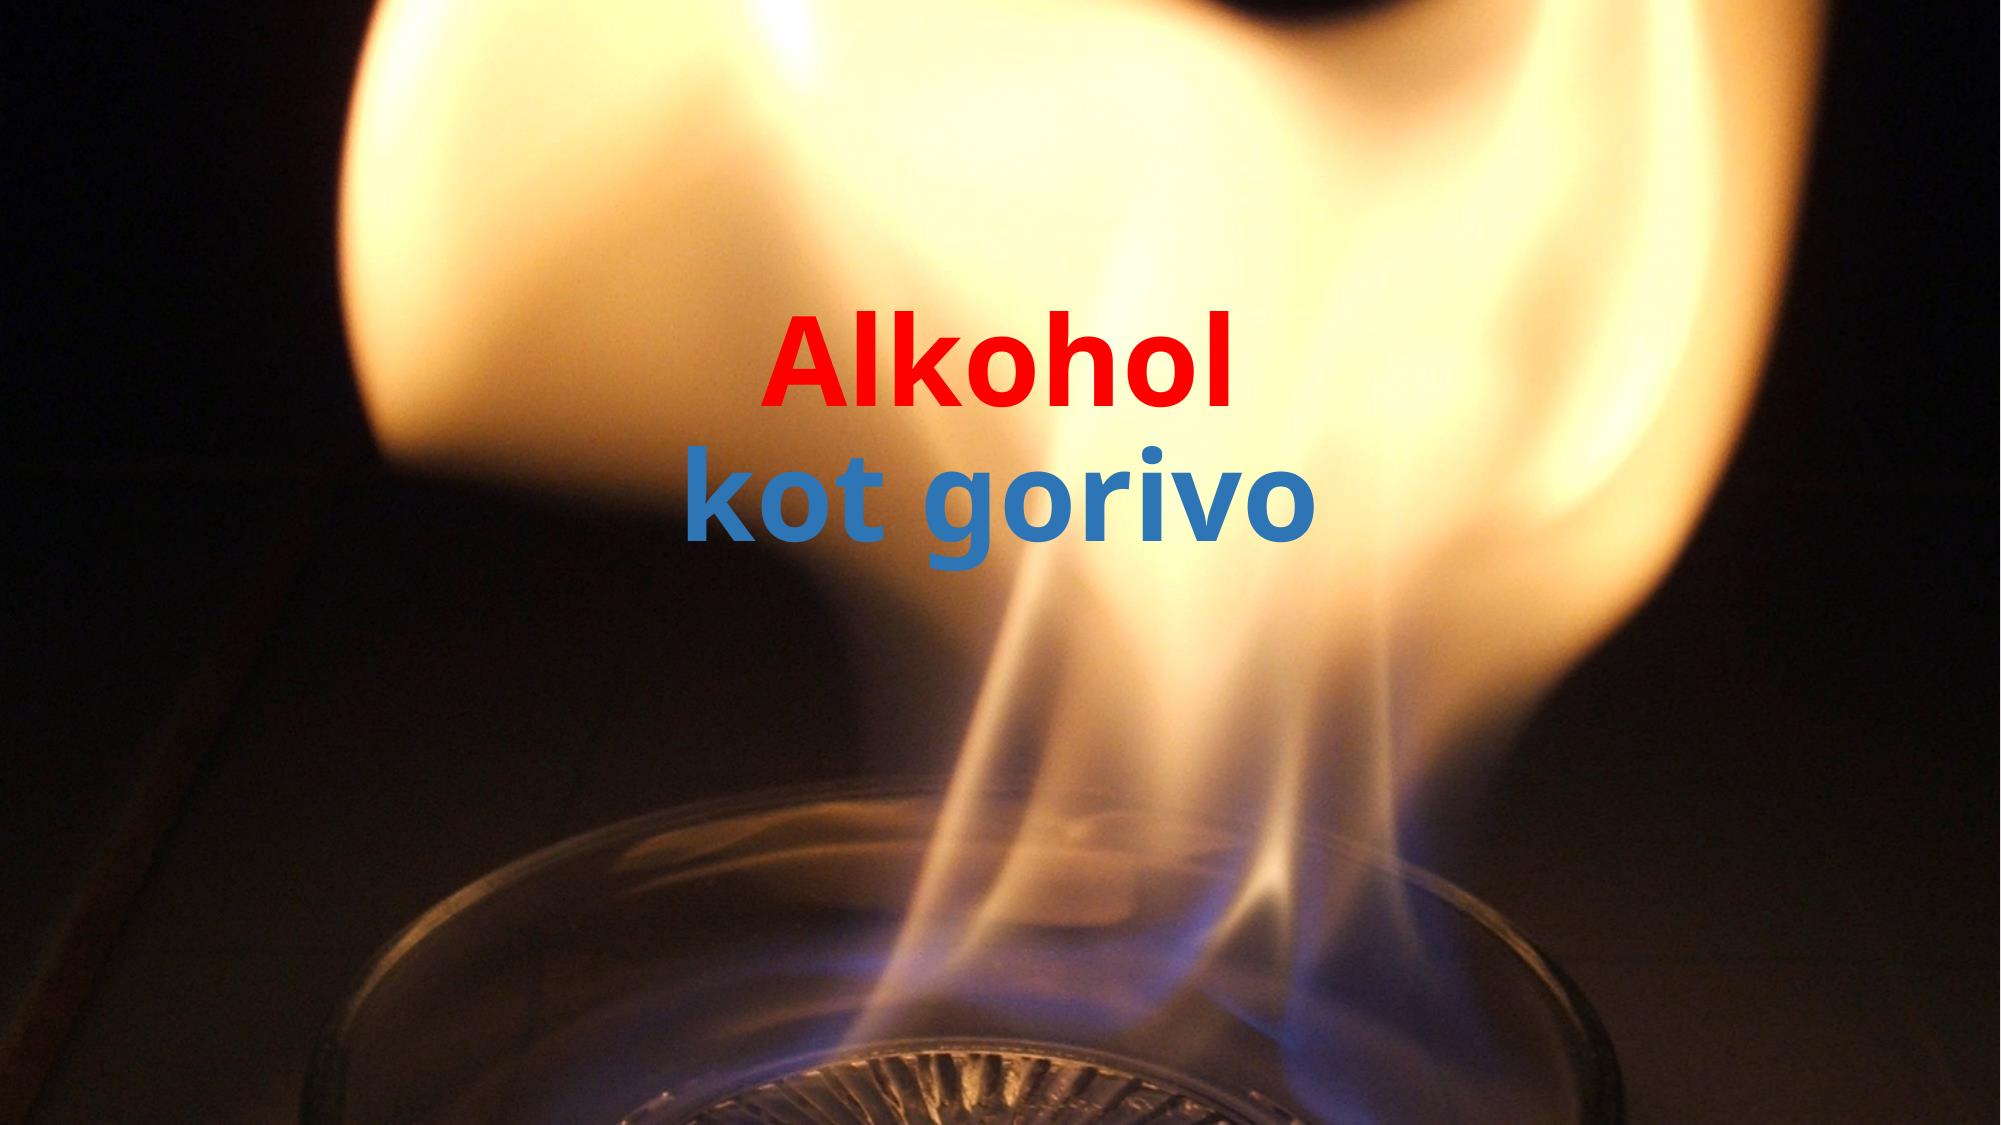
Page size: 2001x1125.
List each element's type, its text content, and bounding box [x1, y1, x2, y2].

title Alkohol kot gorivo [249, 184, 1750, 576]
picture [0, 0, 2001, 1125]
